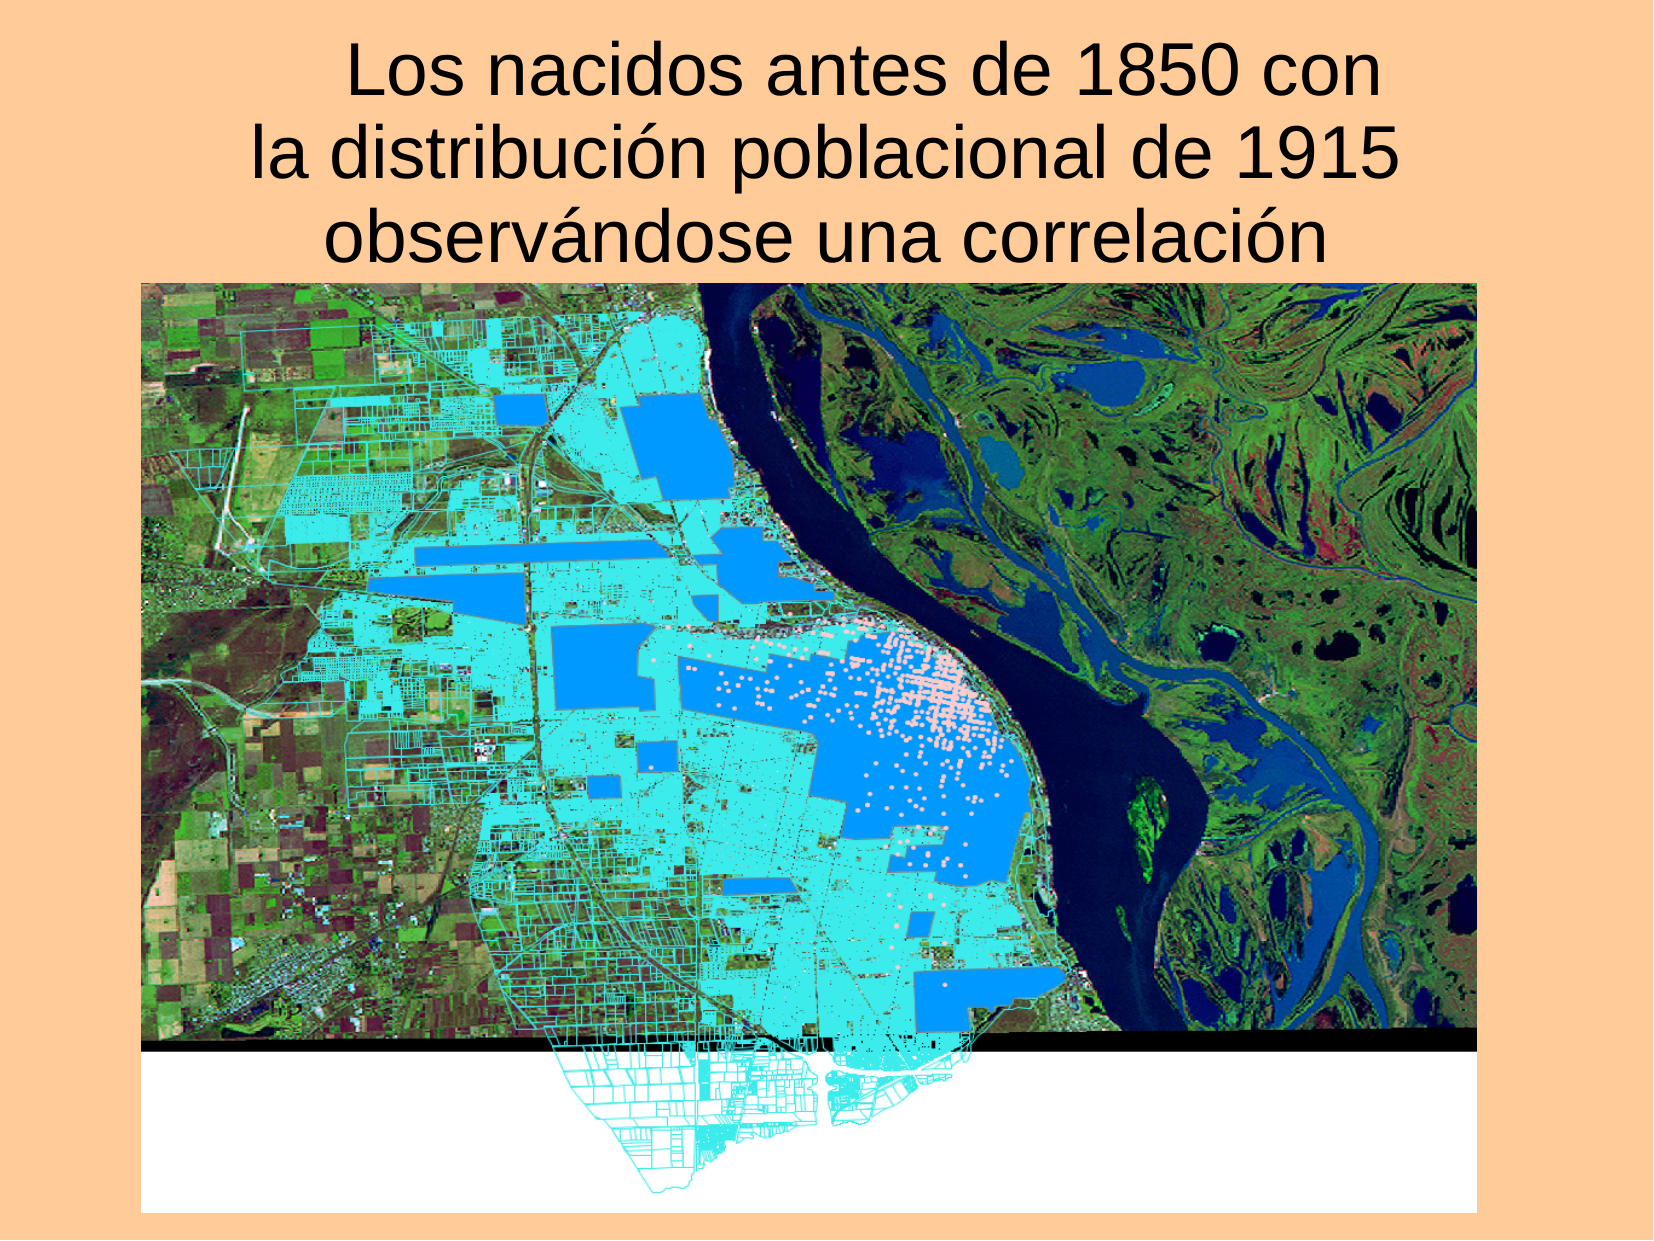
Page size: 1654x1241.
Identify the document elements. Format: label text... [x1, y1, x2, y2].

title Los nacidos antes de 1850 con la distribución poblacional de 1915 observándose una correlación [82, 26, 1571, 279]
picture [141, 283, 1477, 1213]
